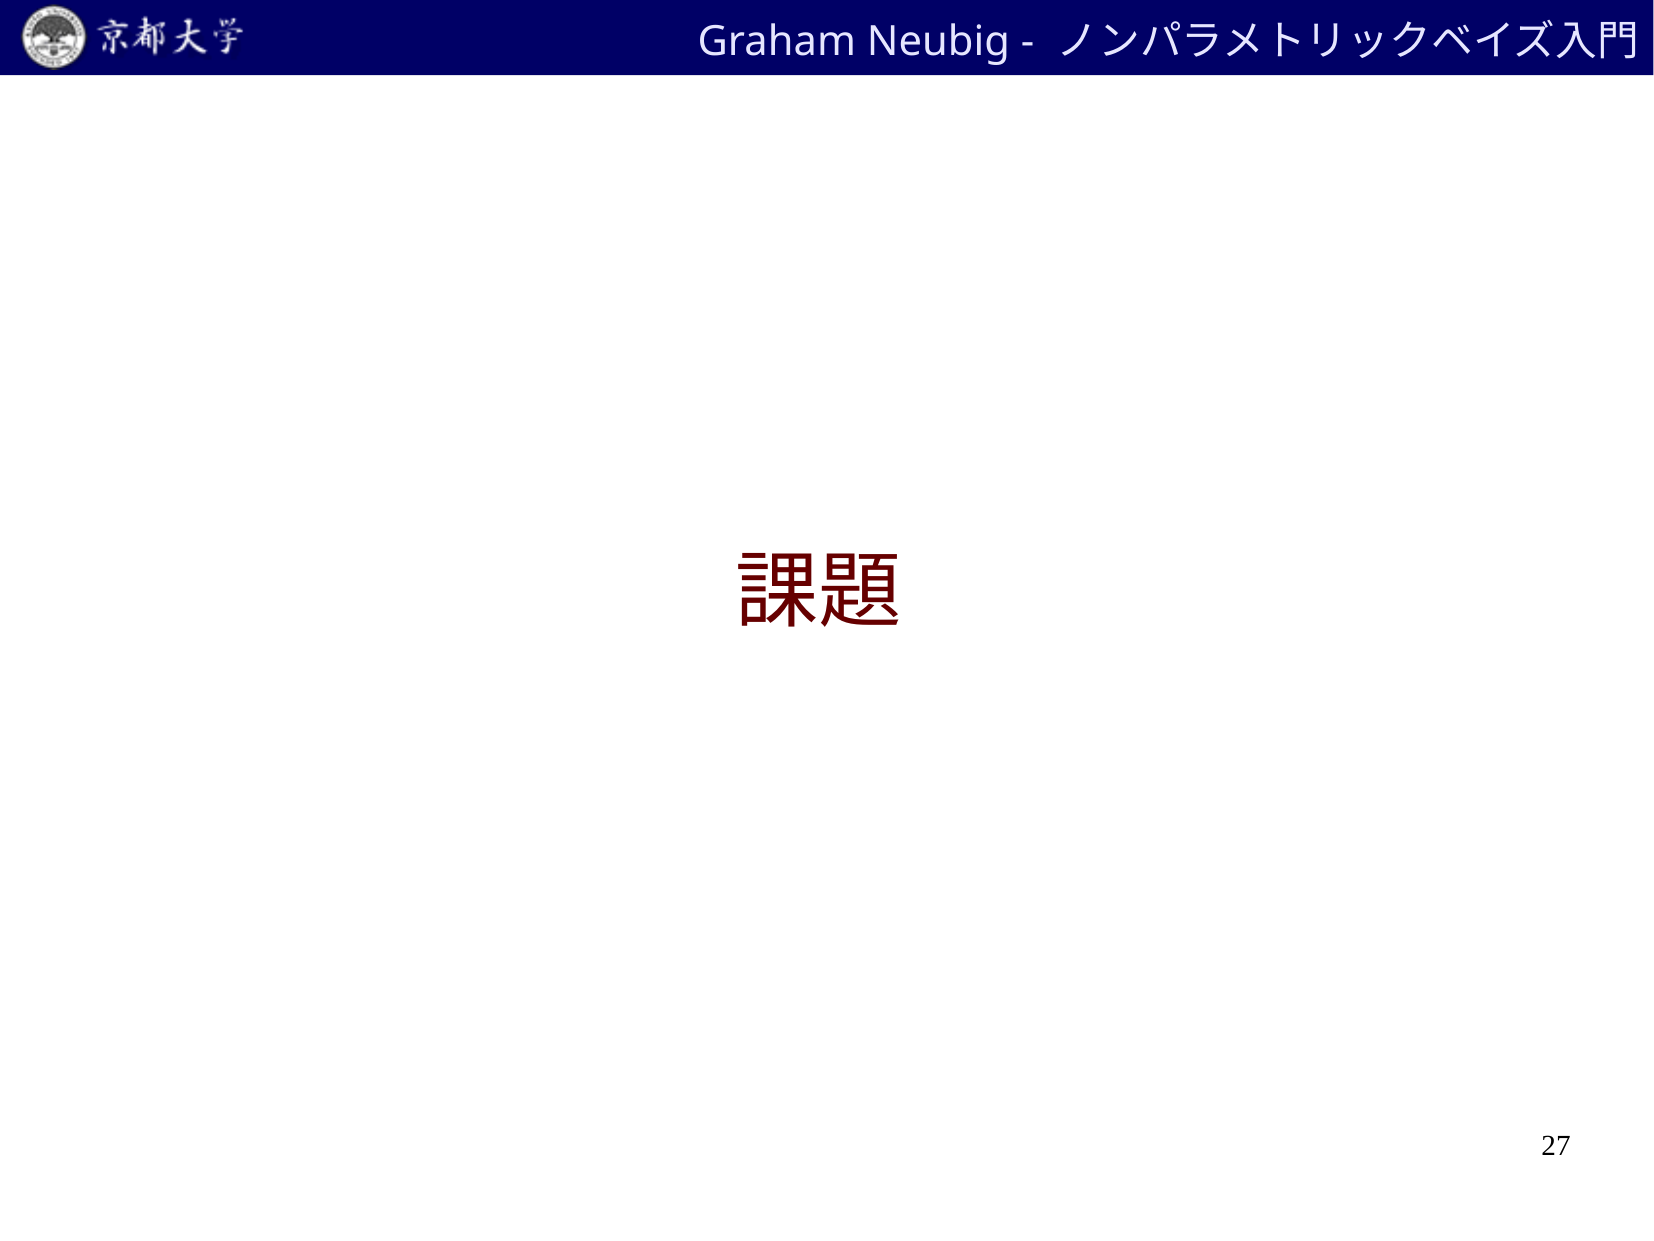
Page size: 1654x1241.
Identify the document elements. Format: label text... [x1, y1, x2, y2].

picture [0, 0, 247, 70]
title 課題 [75, 496, 1564, 673]
